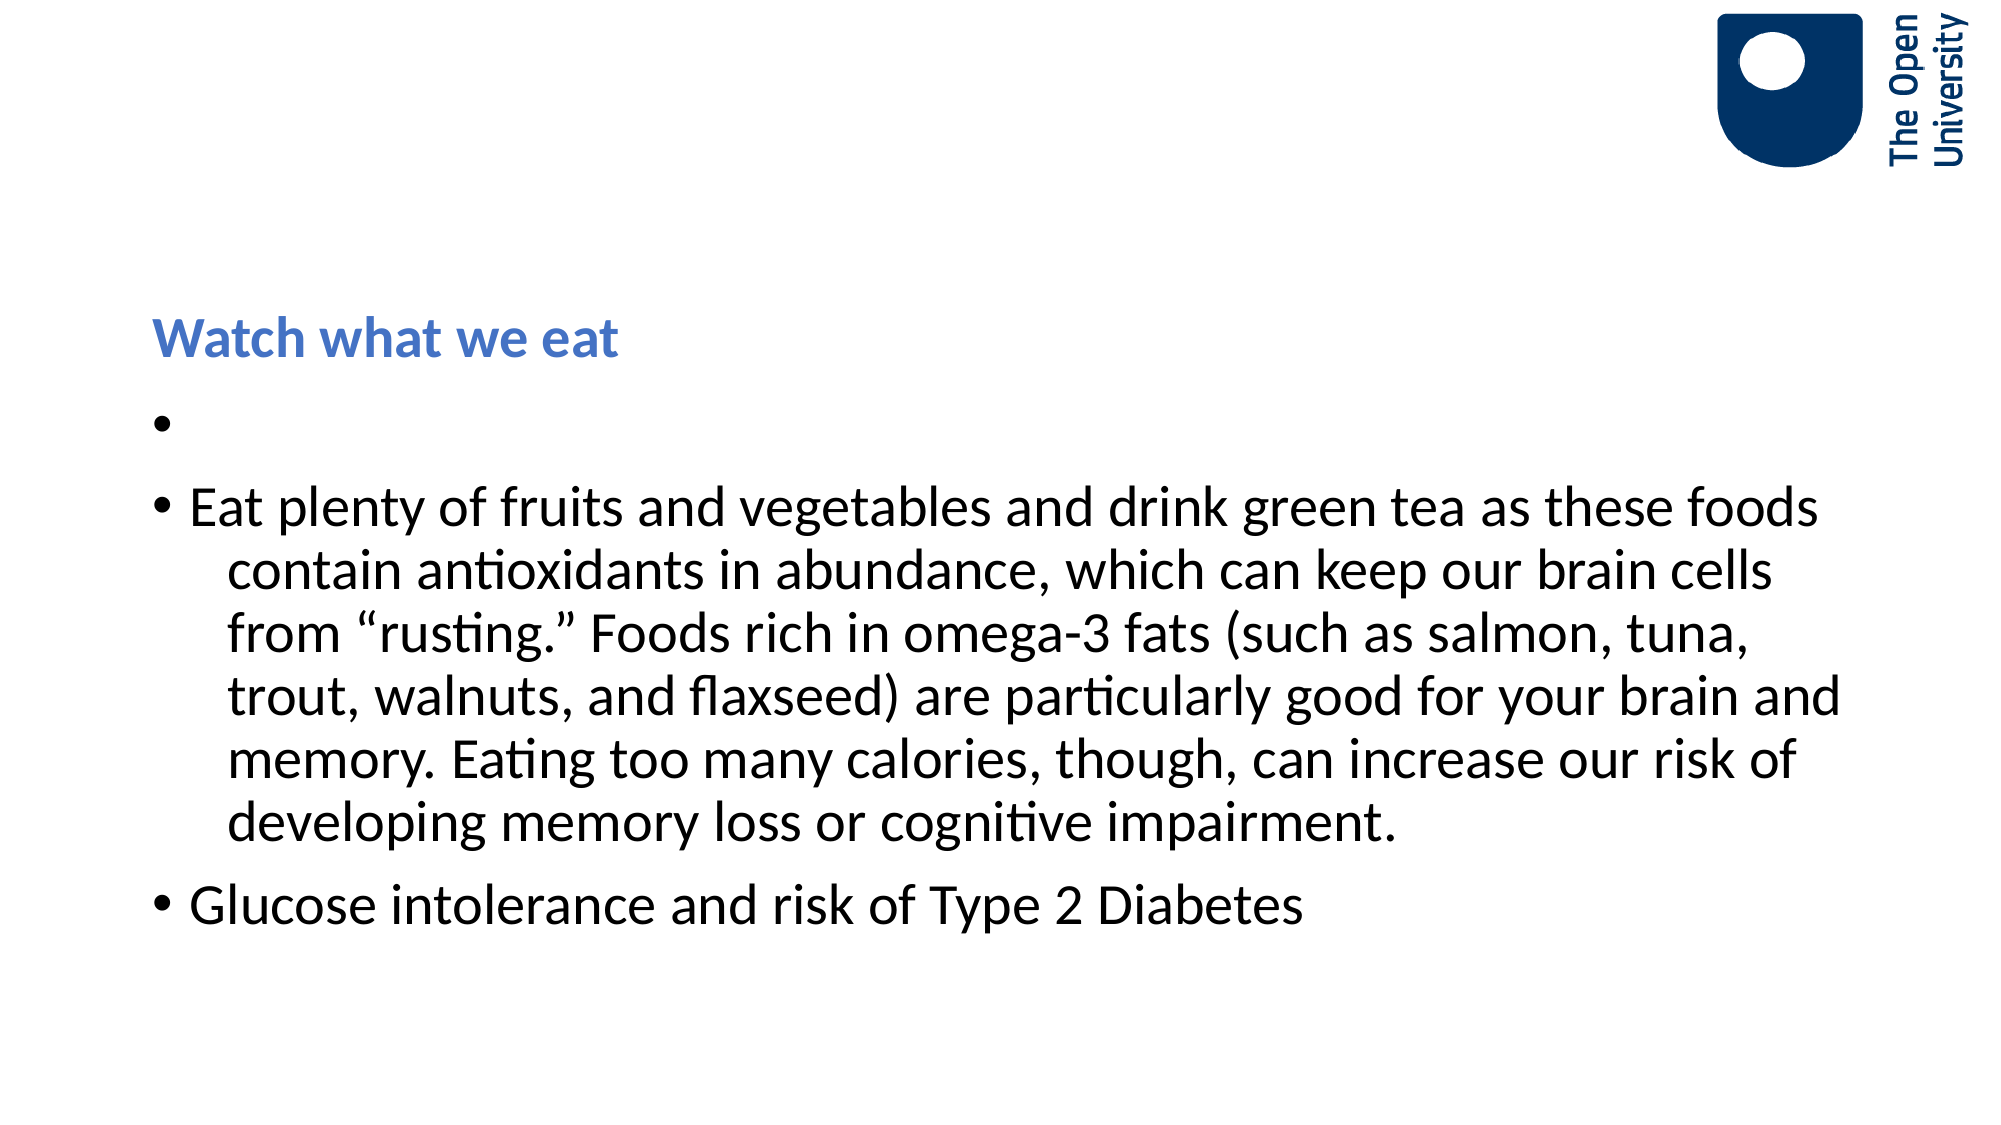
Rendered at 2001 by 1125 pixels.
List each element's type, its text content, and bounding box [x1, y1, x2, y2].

picture [1716, 10, 1971, 170]
list Watch what we eat Eat plenty of fruits and vegetables and drink green tea as these foods contain antioxidants in abundance, which can keep our brain cells from “rusting.” Foods rich in omega-3 fats (such as salmon, tuna, trout, walnuts, and flaxseed) are particularly good for your brain and memory. Eating too many calories, though, can increase our risk of developing memory loss or cognitive impairment. Glucose intolerance and risk of Type 2 Diabetes [137, 299, 1863, 1014]
